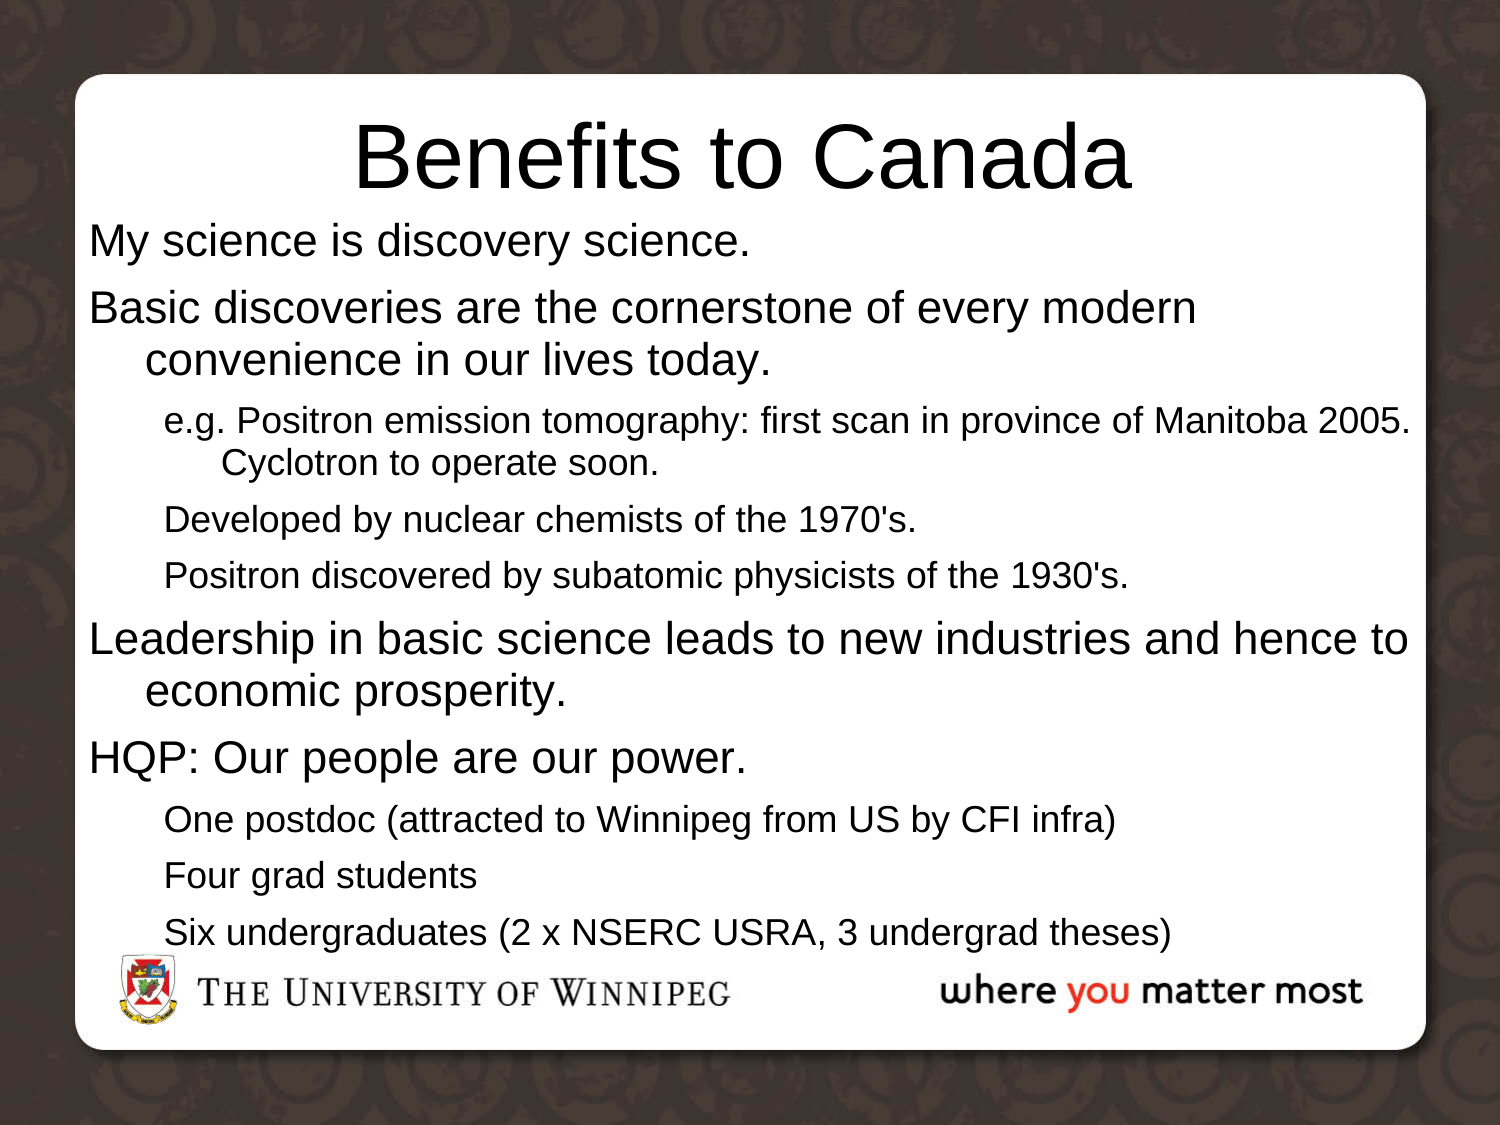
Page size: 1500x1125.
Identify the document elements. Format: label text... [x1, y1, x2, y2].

picture [0, 0, 1500, 1125]
list My science is discovery science. Basic discoveries are the cornerstone of every modern convenience in our lives today. e.g. Positron emission tomography: first scan in province of Manitoba 2005. Cyclotron to operate soon. Developed by nuclear chemists of the 1970's. Positron discovered by subatomic physicists of the 1930's. Leadership in basic science leads to new industries and hence to economic prosperity. HQP: Our people are our power. One postdoc (attracted to Winnipeg from US by CFI infra) Four grad students Six undergraduates (2 x NSERC USRA, 3 undergrad theses) [88, 214, 1418, 954]
title Benefits to Canada [117, 96, 1368, 214]
